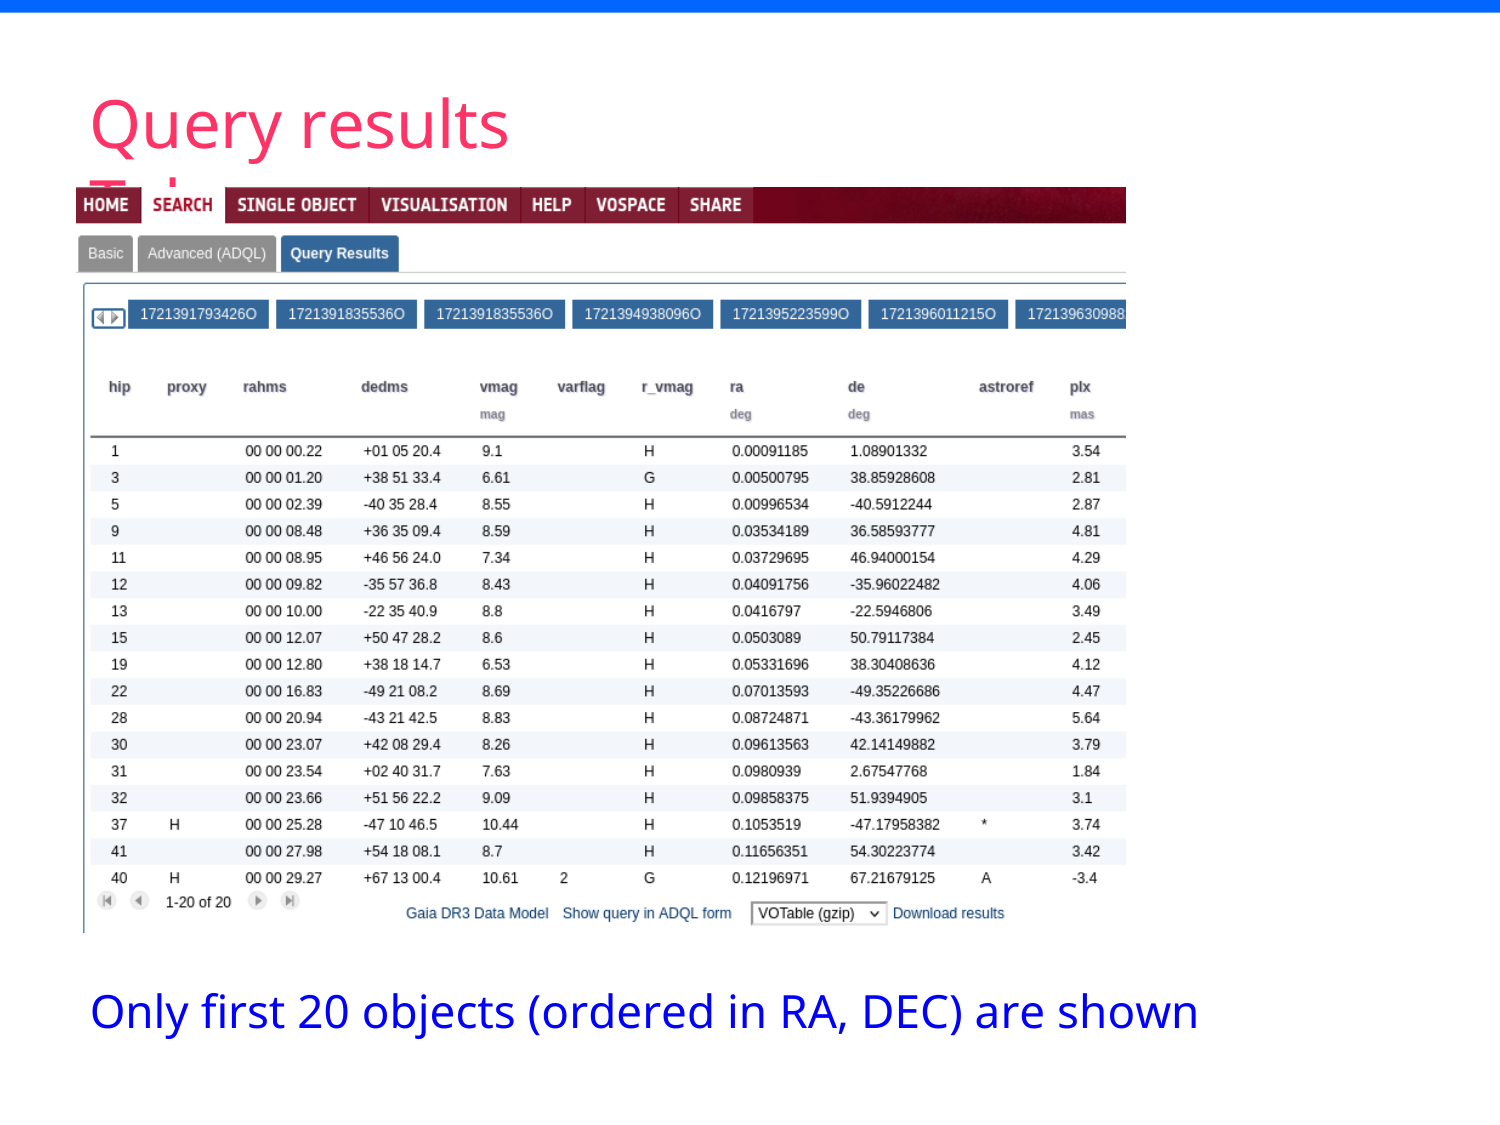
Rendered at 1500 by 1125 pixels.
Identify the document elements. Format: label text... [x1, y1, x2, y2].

text_box Query results Tab [75, 75, 638, 180]
picture [76, 187, 1126, 933]
text_box Only first 20 objects (ordered in RA, DEC) are shown [75, 975, 1426, 1051]
